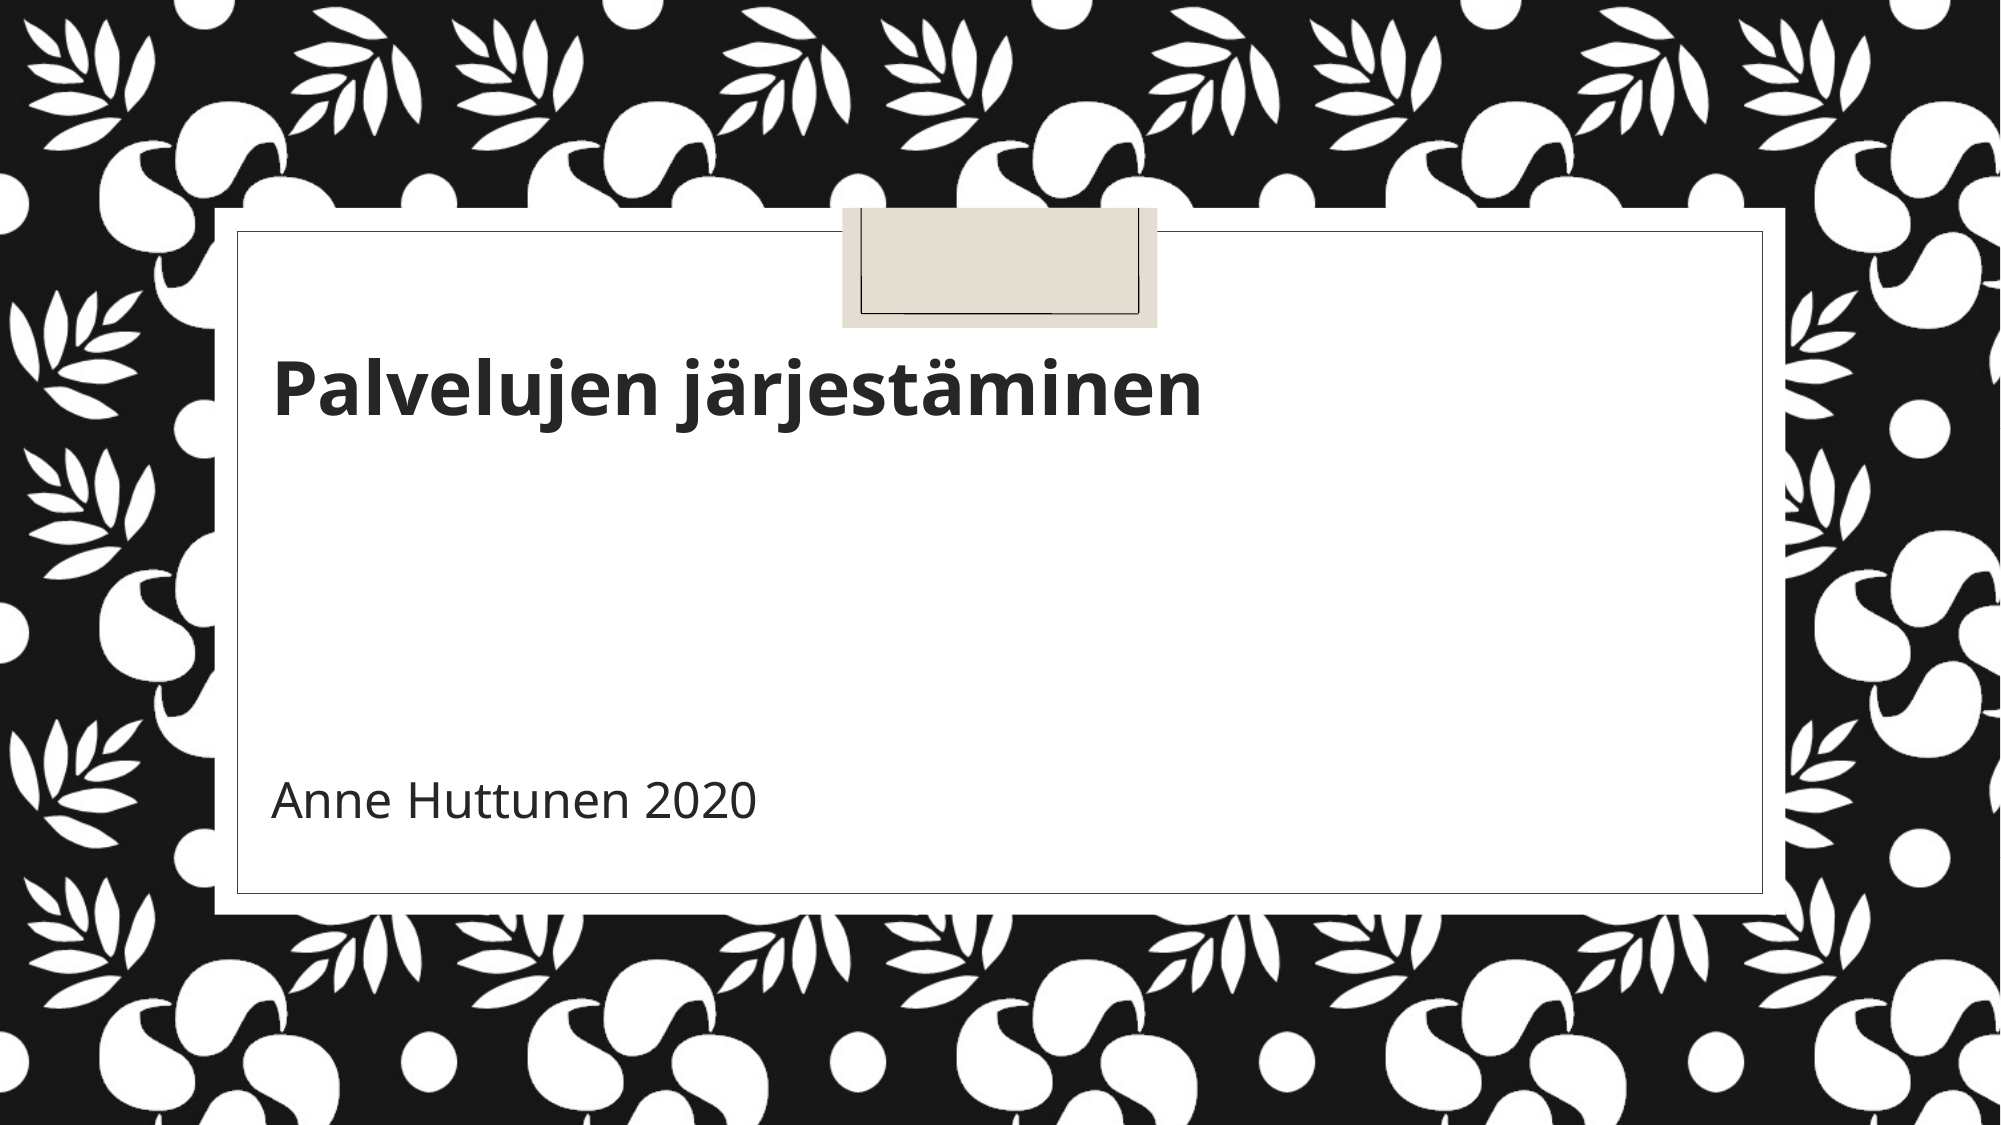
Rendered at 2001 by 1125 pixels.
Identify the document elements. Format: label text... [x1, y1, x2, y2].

title Palvelujen järjestäminen [256, 343, 1744, 768]
subtitle Anne Huttunen 2020 [256, 768, 1745, 844]
